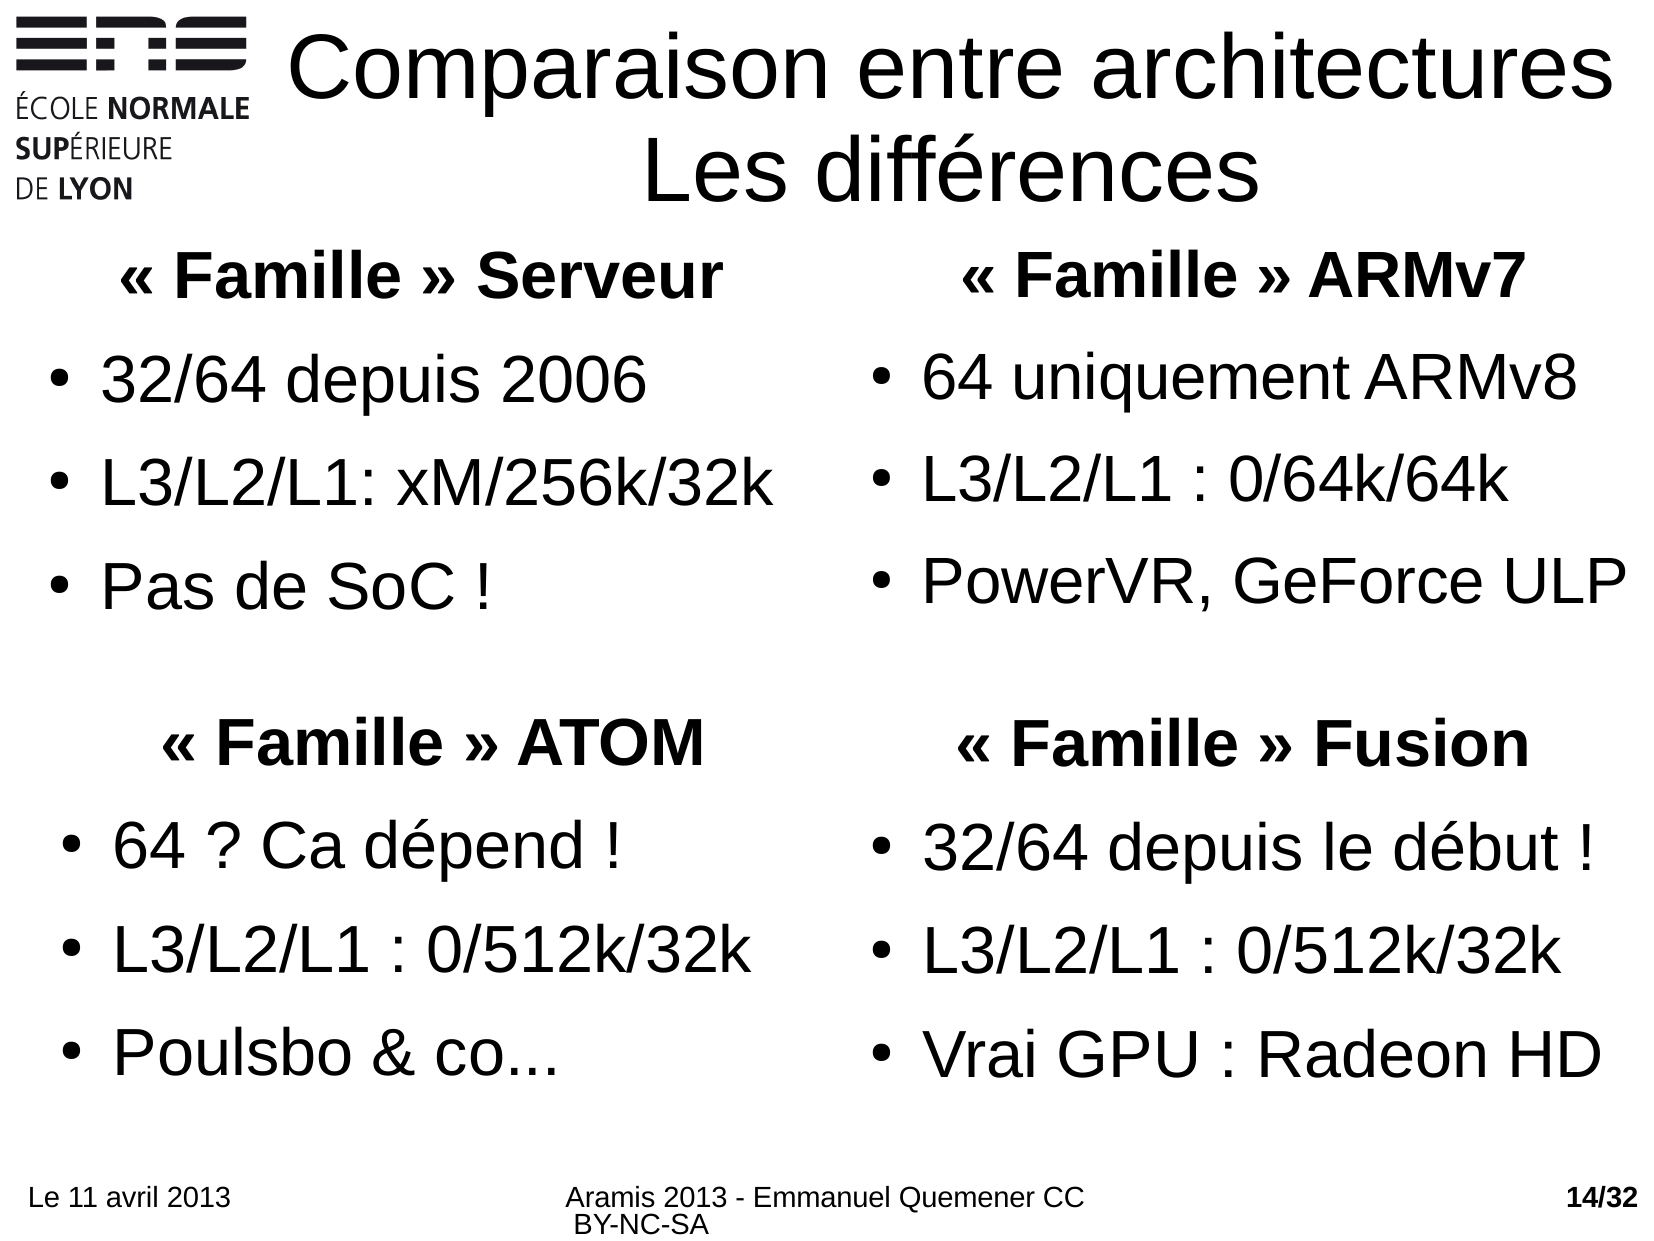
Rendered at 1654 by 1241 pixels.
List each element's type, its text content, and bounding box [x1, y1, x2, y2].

list « Famille » ARMv7 64 uniquement ARMv8 L3/L2/L1 : 0/64k/64k PowerVR, GeForce ULP [852, 238, 1636, 691]
title Comparaison entre architectures Les différences [250, 0, 1654, 237]
list « Famille » Fusion 32/64 depuis le début ! L3/L2/L1 : 0/512k/32k Vrai GPU : Radeon HD [851, 706, 1636, 1141]
list « Famille » Serveur 32/64 depuis 2006 L3/L2/L1: xM/256k/32k Pas de SoC ! [30, 238, 814, 661]
list « Famille » ATOM 64 ? Ca dépend ! L3/L2/L1 : 0/512k/32k Poulsbo & co... [41, 705, 826, 1141]
picture [0, 0, 250, 237]
